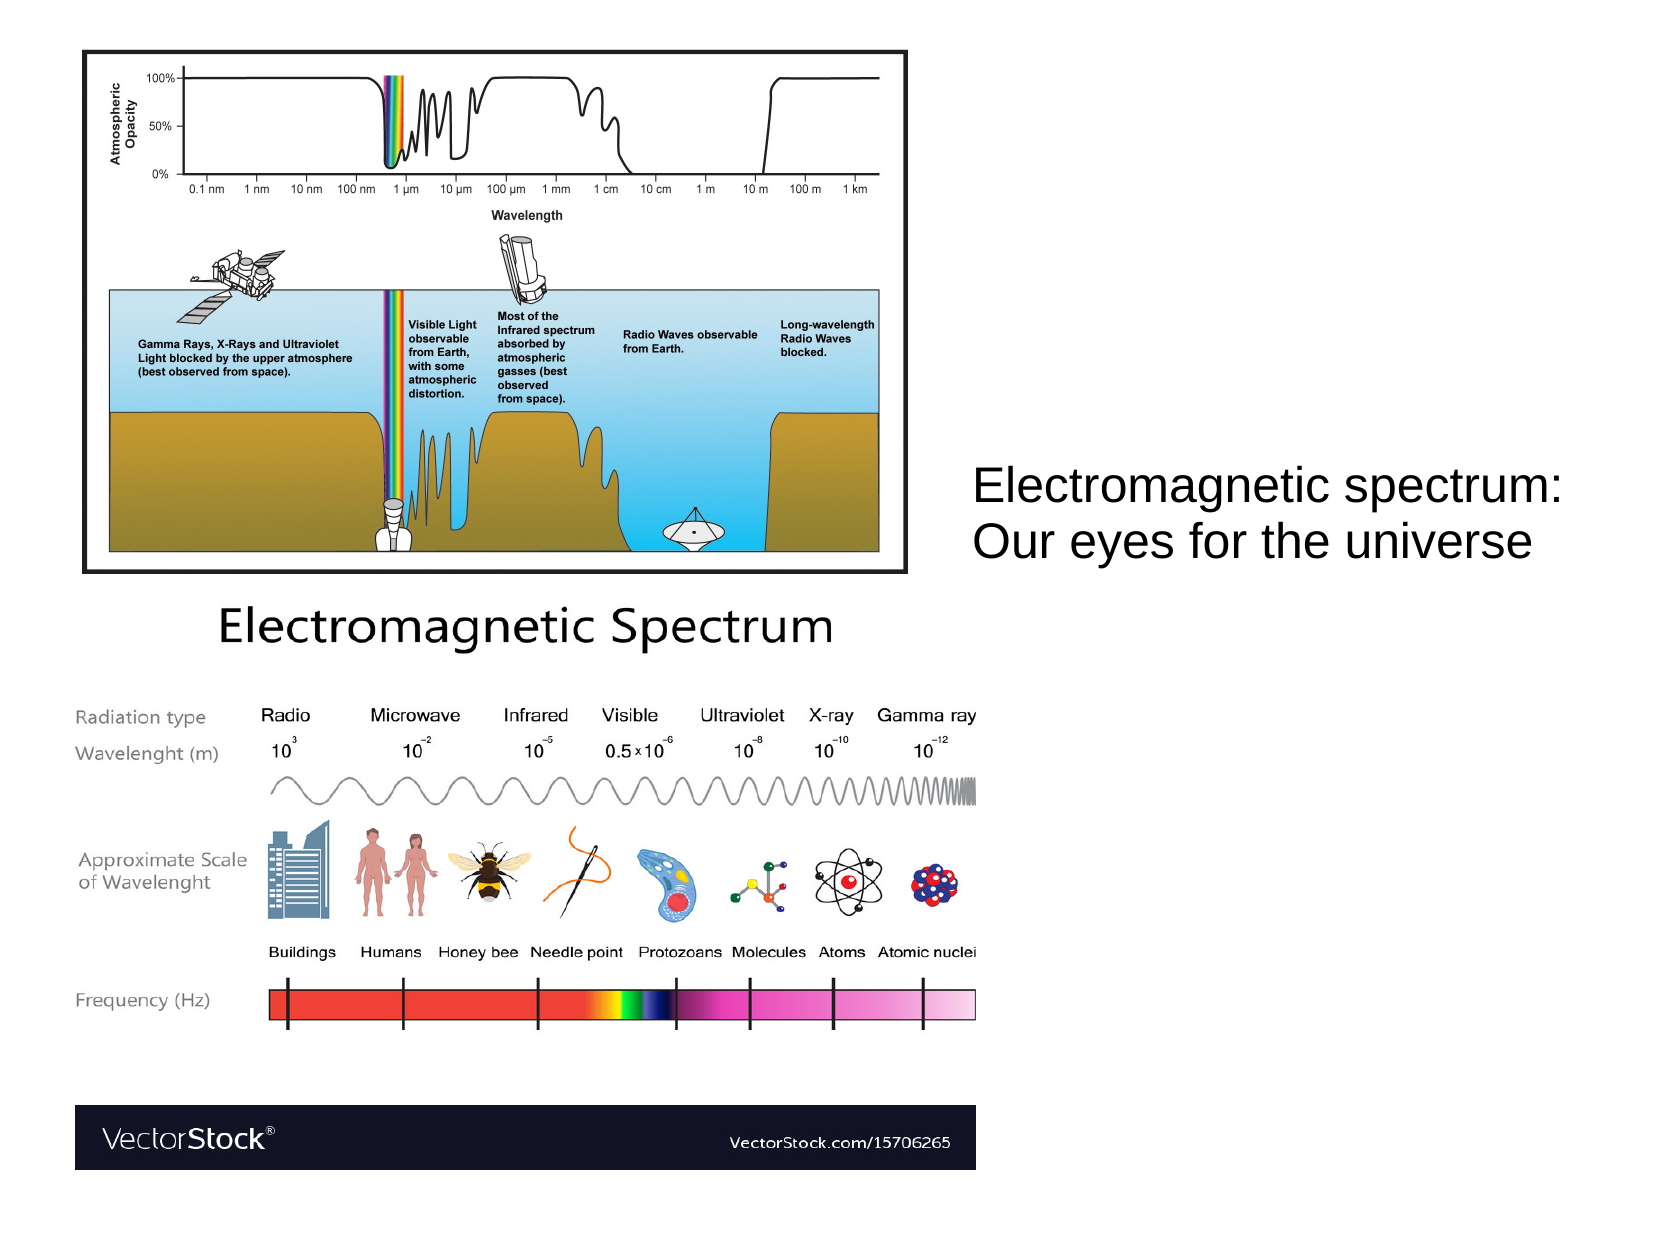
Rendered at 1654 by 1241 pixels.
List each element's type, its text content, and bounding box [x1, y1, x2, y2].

picture [75, 49, 976, 1171]
text_box Electromagnetic spectrum: Our eyes for the universe [957, 450, 1588, 707]
